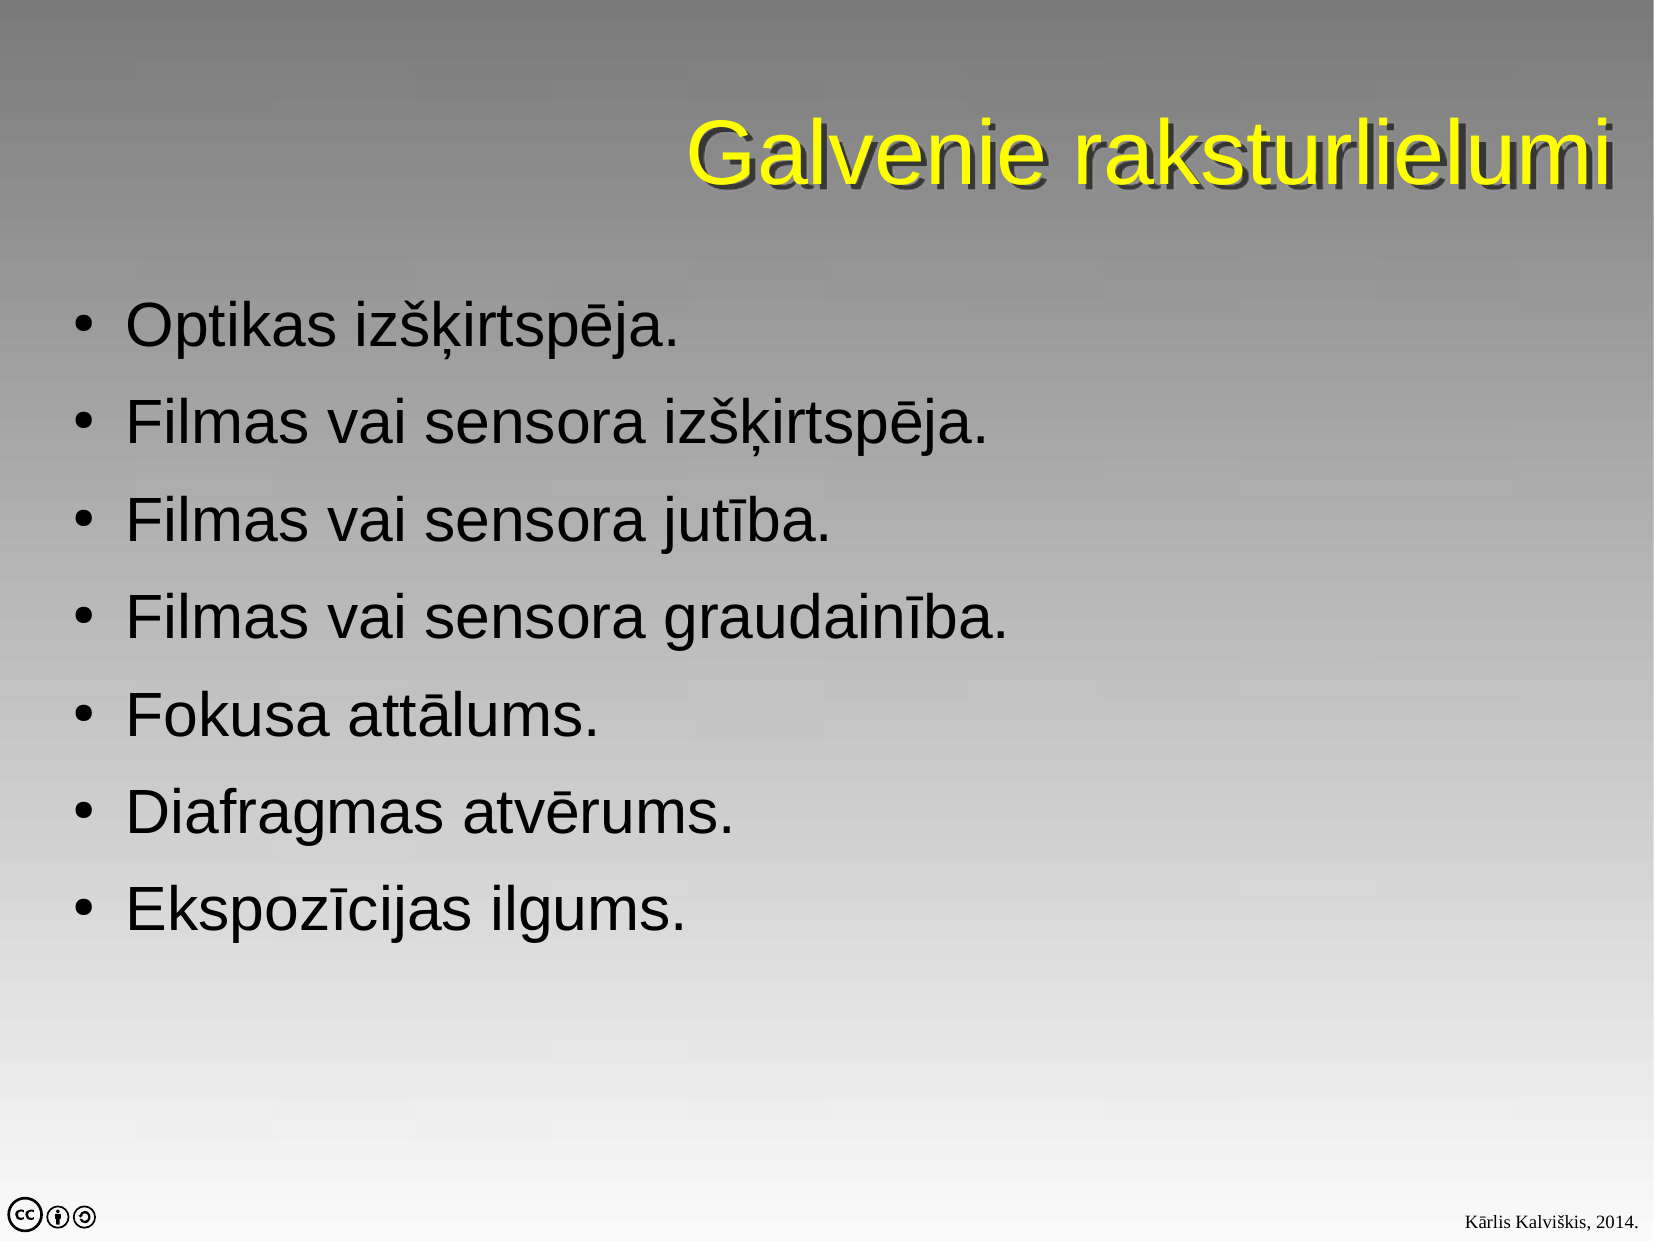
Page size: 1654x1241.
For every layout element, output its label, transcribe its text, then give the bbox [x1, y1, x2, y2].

title Galvenie raksturlielumi [42, 49, 1615, 257]
picture [0, 0, 1654, 1241]
list Optikas izšķirtspēja. Filmas vai sensora izšķirtspēja. Filmas vai sensora jutība. Filmas vai sensora graudainība. Fokusa attālums. Diafragmas atvērums. Ekspozīcijas ilgums. [37, 290, 1620, 1010]
